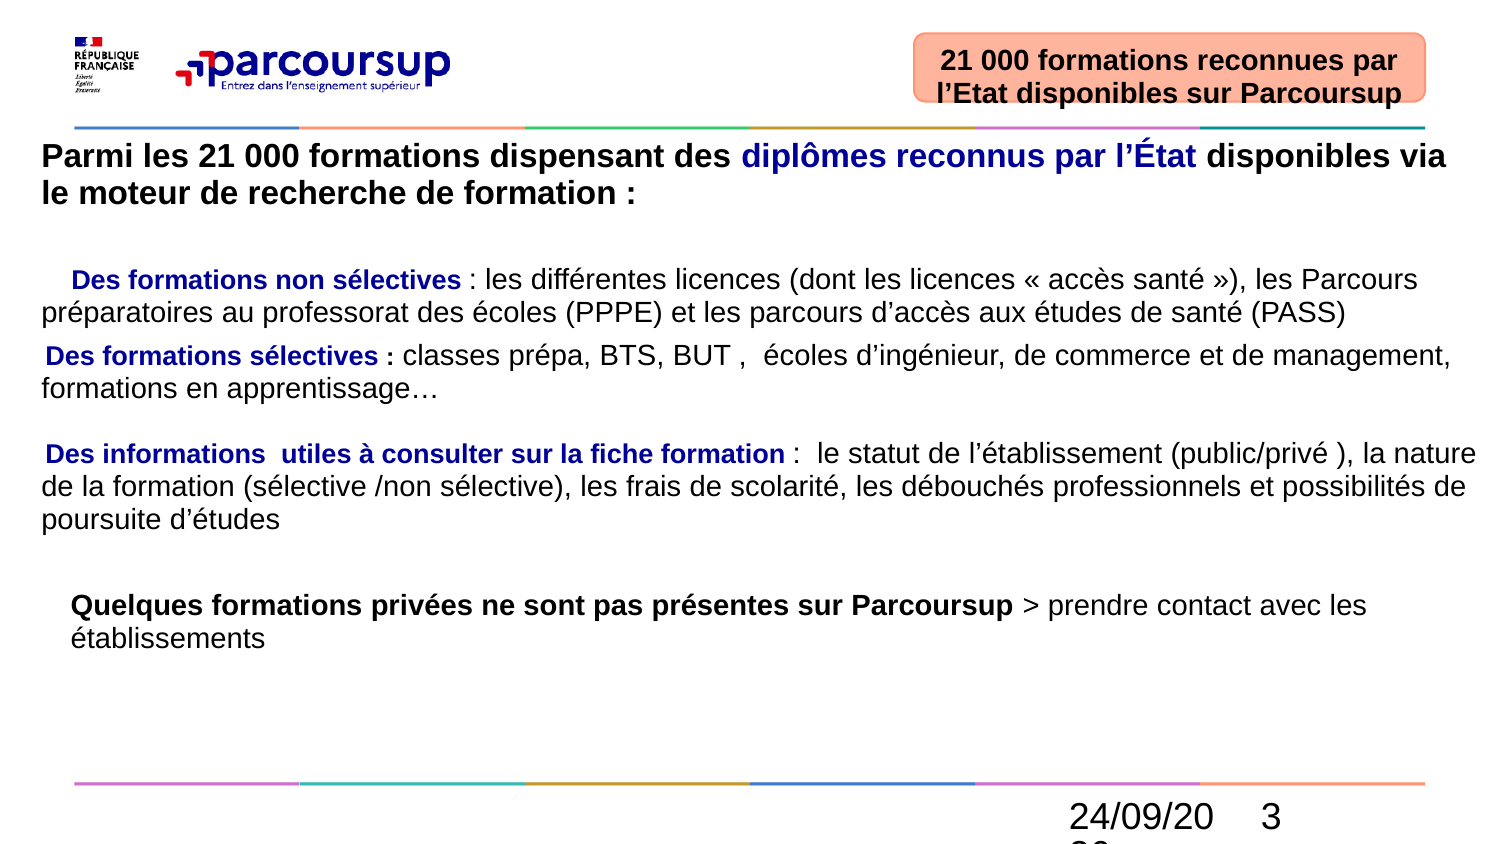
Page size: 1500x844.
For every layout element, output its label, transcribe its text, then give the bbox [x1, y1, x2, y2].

text_box [1246, 784, 1438, 844]
text_box Parmi les 21 000 formations dispensant des diplômes reconnus par l’État disponibles via le moteur de recherche de formation : Des formations non sélectives : les différentes licences (dont les licences « accès santé »), les Parcours préparatoires au professorat des écoles (PPPE) et les parcours d’accès aux études de santé (PASS) Des formations sélectives : classes prépa, BTS, BUT , écoles d’ingénieur, de commerce et de management, formations en apprentissage… Des informations utiles à consulter sur la fiche formation : le statut de l’établissement (public/privé ), la nature de la formation (sélective /non sélective), les frais de scolarité, les débouchés professionnels et possibilités de poursuite d’études Quelques formations privées ne sont pas présentes sur Parcoursup > prendre contact avec les établissements [41, 137, 1481, 737]
text_box 2023/1/24 [1054, 784, 1246, 844]
text_box 21 000 formations reconnues par l’Etat disponibles sur Parcoursup [914, 33, 1426, 102]
